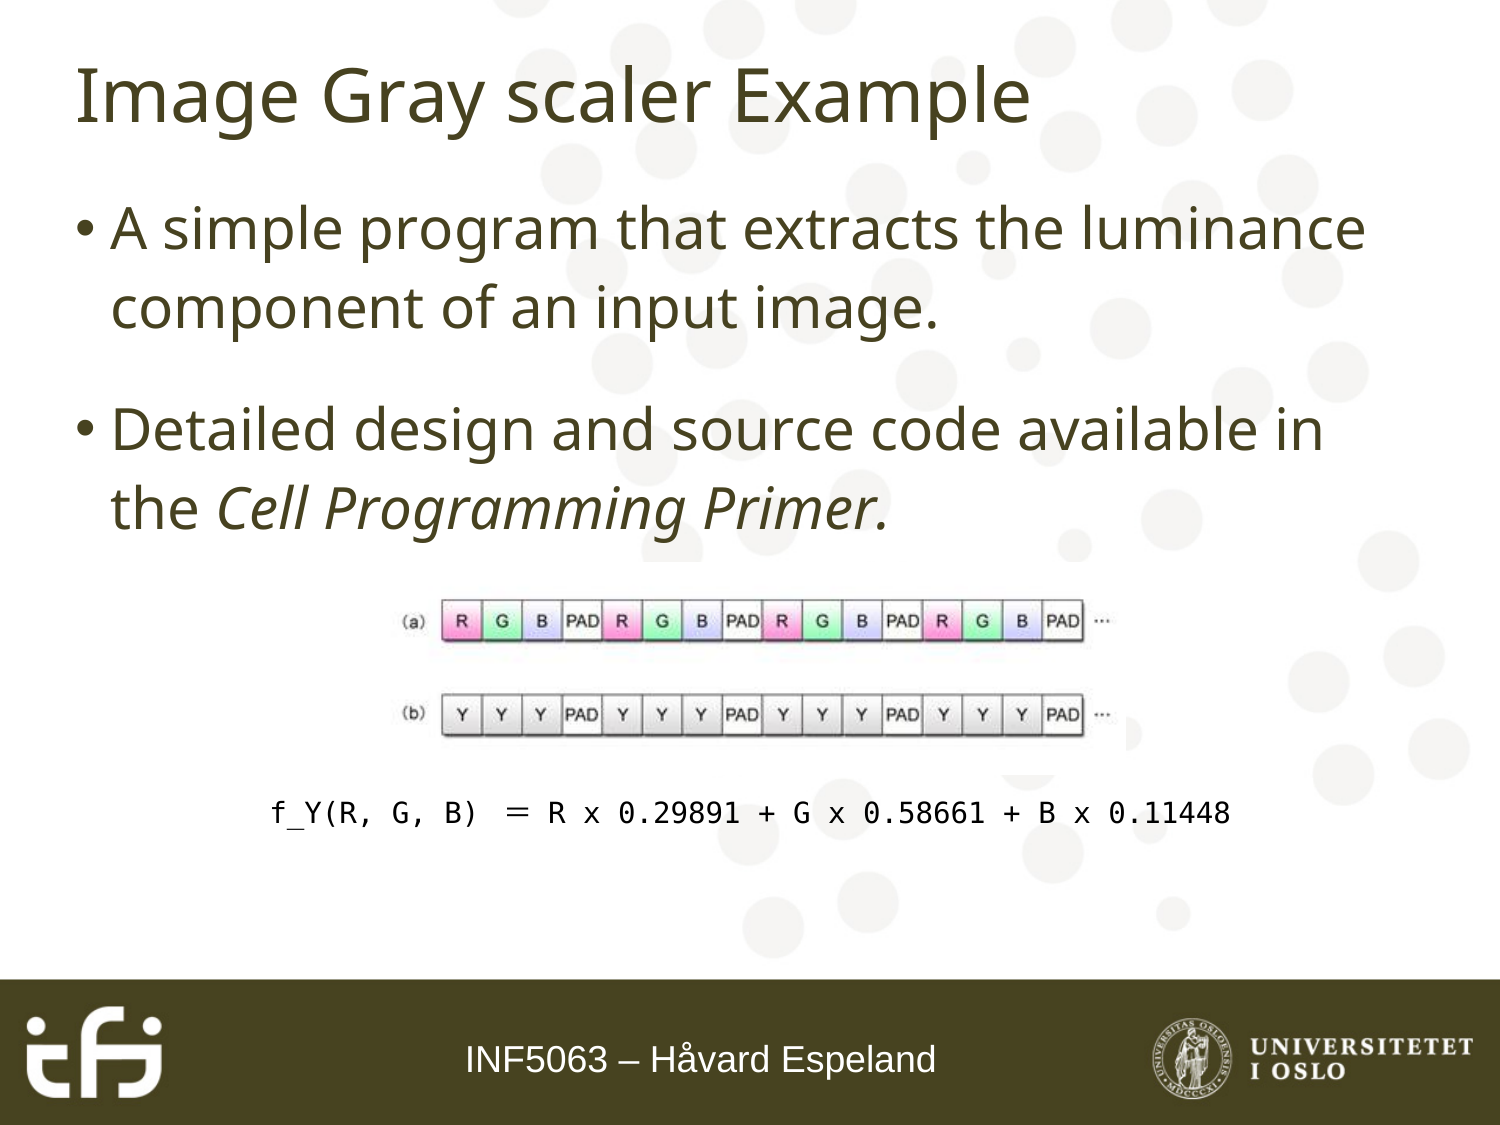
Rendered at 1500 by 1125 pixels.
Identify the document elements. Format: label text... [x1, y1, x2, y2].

title Image Gray scaler Example [75, 40, 1426, 146]
list A simple program that extracts the luminance component of an input image. Detailed design and source code available in the Cell Programming Primer. [75, 187, 1426, 563]
picture [0, 0, 1500, 787]
picture [0, 920, 1500, 1125]
text_box f_Y(R, G, B) ＝ R x 0.29891 + G x 0.58661 + B x 0.11448 [0, 787, 1500, 920]
